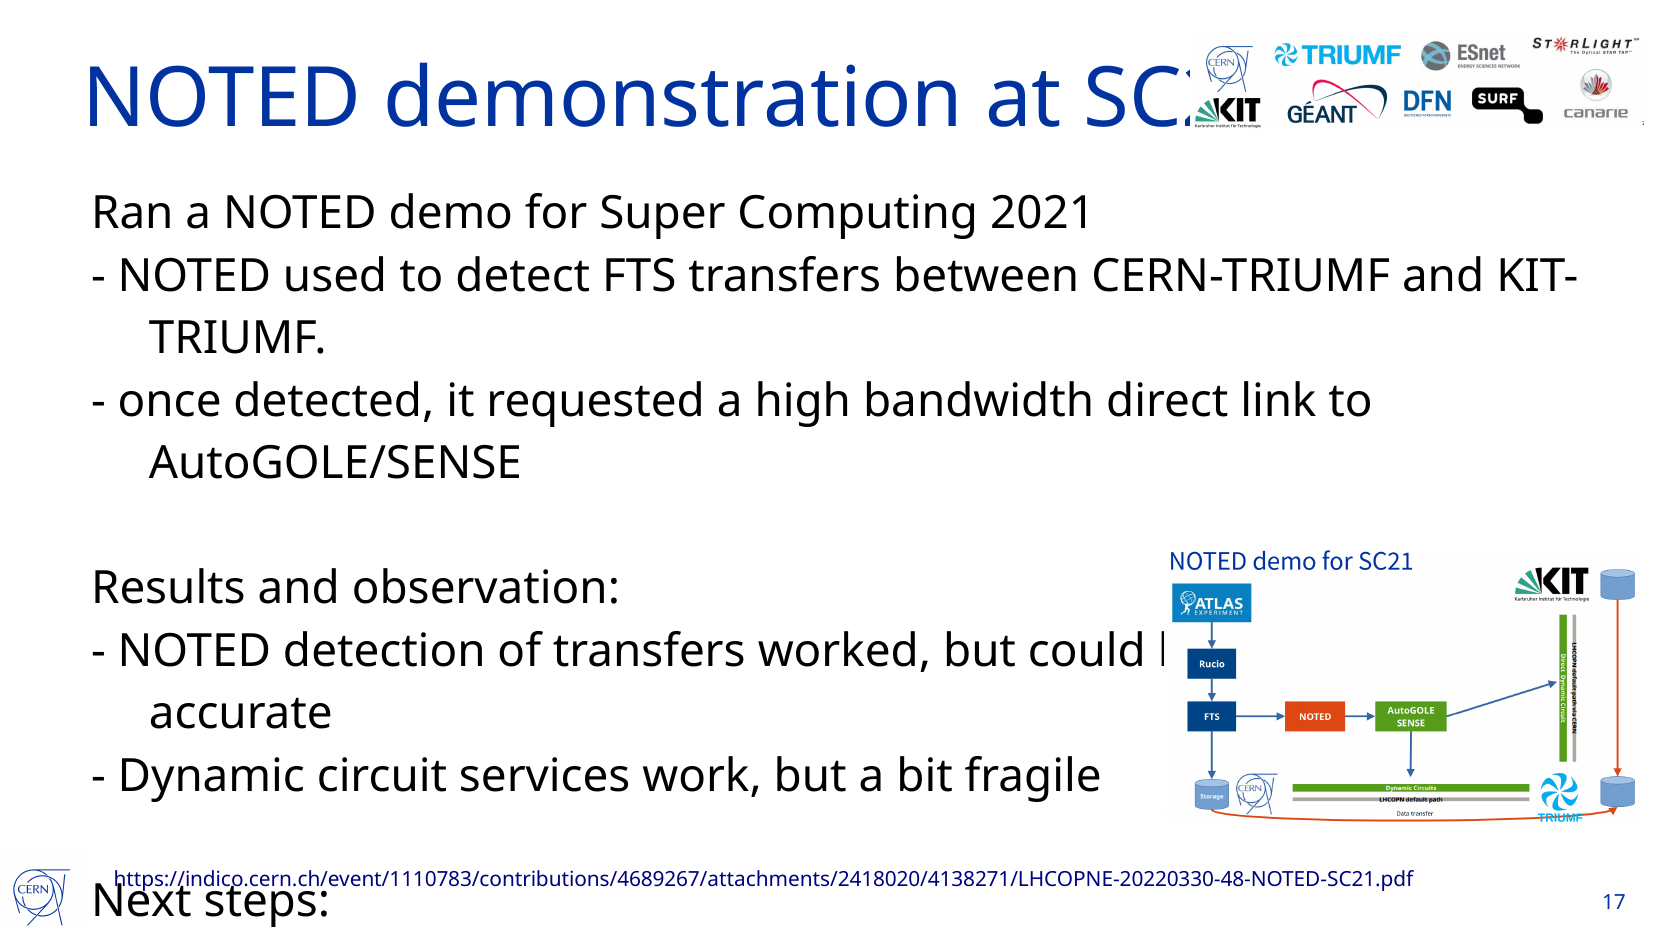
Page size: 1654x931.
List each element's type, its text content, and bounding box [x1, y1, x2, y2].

picture [0, 850, 76, 931]
picture [1164, 548, 1642, 825]
text_box https://indico.cern.ch/event/1110783/contributions/4689267/attachments/2418020/4138271/LHCOPNE-20220330-48-NOTED-SC21.pdf [98, 857, 1593, 929]
picture [1190, 34, 1644, 131]
title NOTED demonstration at SC21 [82, 37, 1571, 142]
text_box Ran a NOTED demo for Super Computing 2021 - NOTED used to detect FTS transfers between CERN-TRIUMF and KIT-TRIUMF. - once detected, it requested a high bandwidth direct link to AutoGOLE/SENSE Results and observation: - NOTED detection of transfers worked, but could have been more accurate - Dynamic circuit services work, but a bit fragile Next steps: - NOTED 2.0 beta being tested - Improve decision algorithm with Machine Learning [76, 172, 1601, 931]
